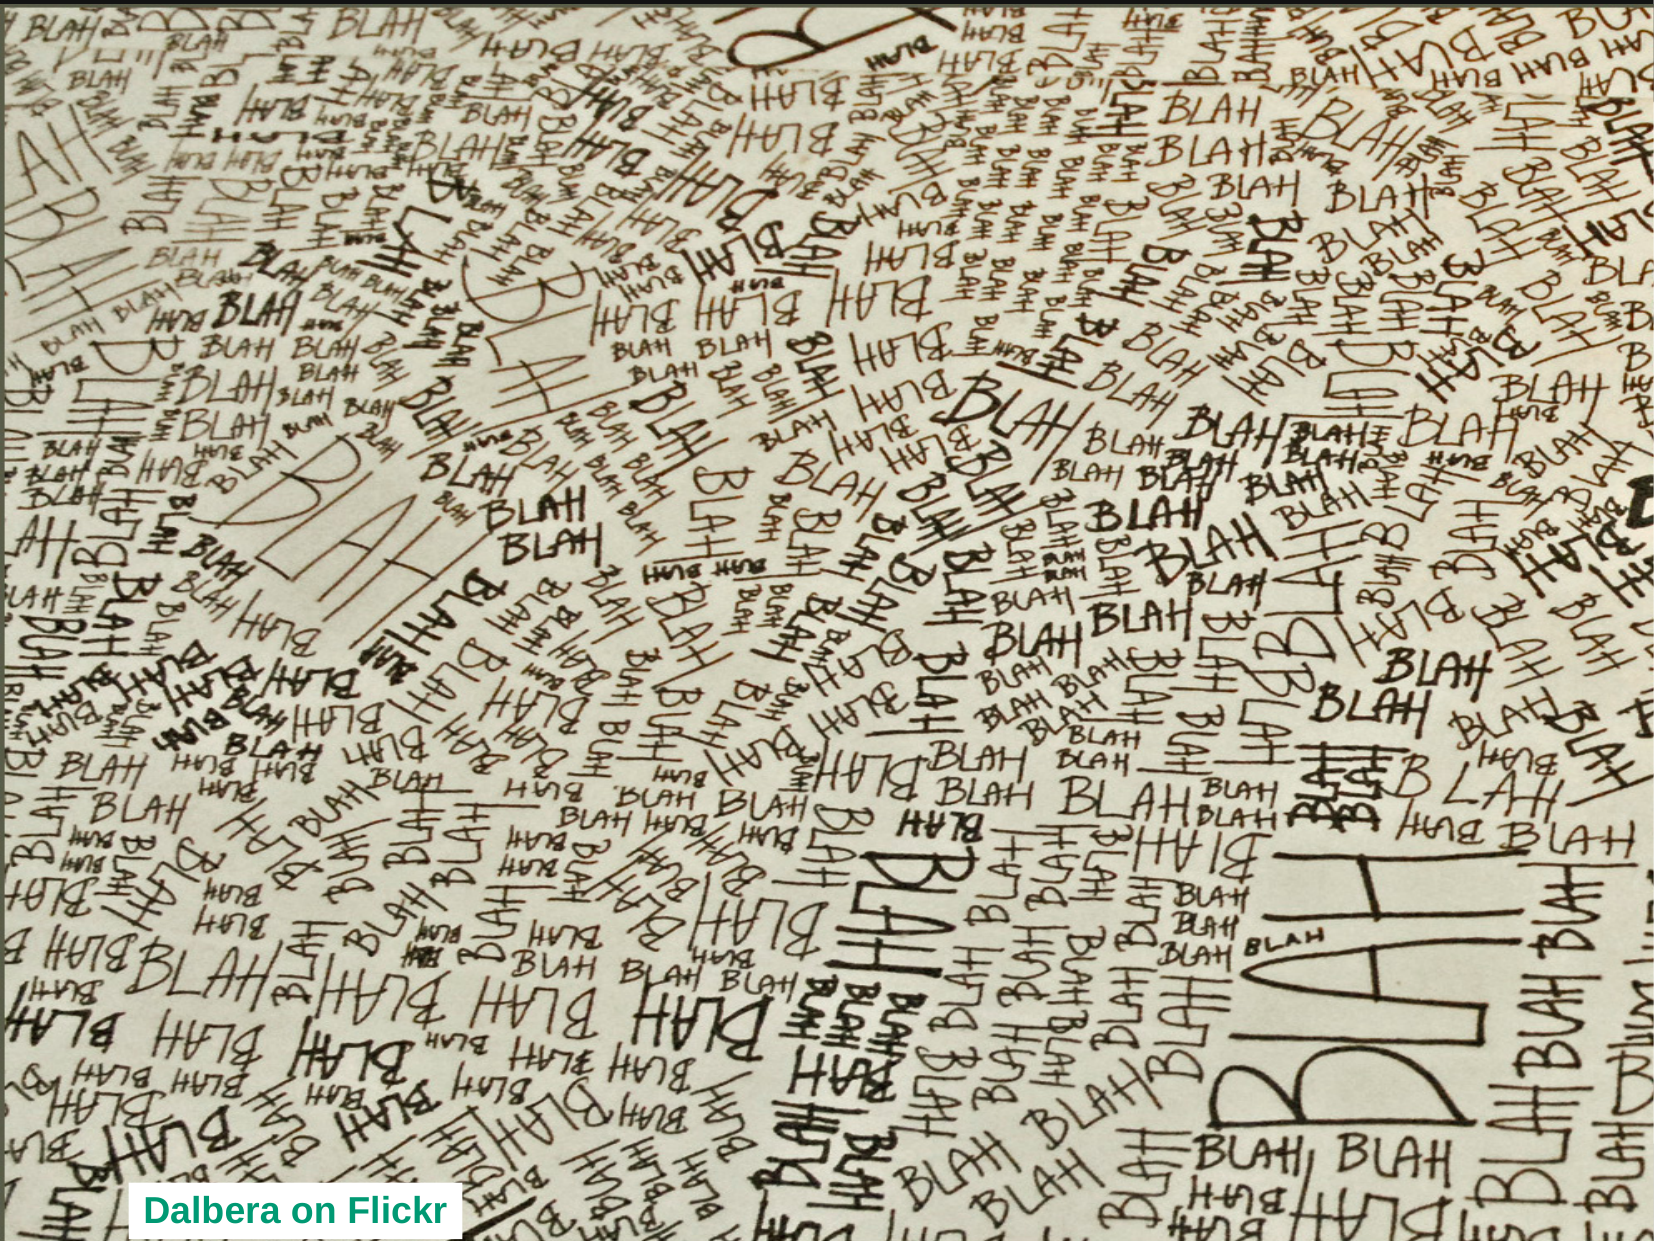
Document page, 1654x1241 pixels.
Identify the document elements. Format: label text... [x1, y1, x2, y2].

text_box Dalbera on Flickr [128, 1182, 463, 1240]
picture [0, 0, 1654, 1241]
